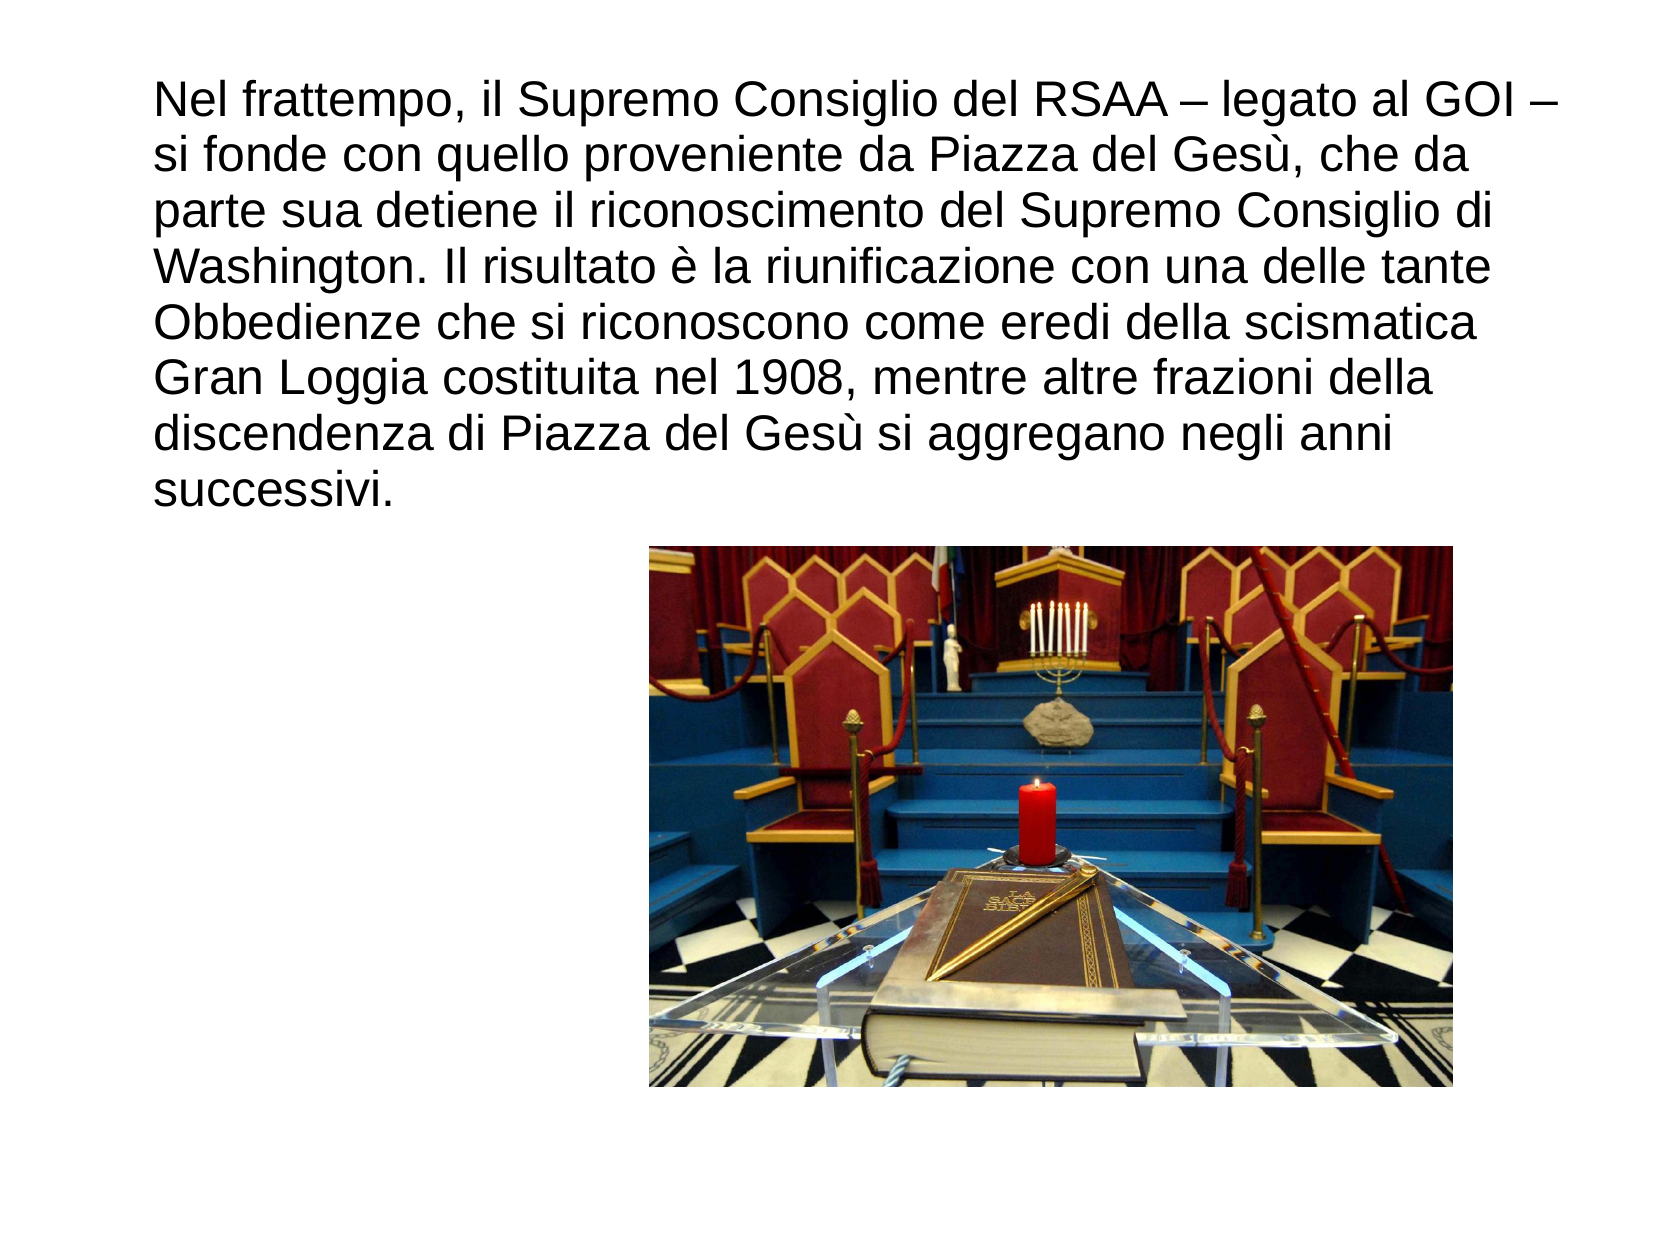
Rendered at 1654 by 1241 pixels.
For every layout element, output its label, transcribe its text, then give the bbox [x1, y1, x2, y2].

picture [649, 546, 1453, 1087]
list Nel frattempo, il Supremo Consiglio del RSAA – legato al GOI – si fonde con quello proveniente da Piazza del Gesù, che da parte sua detiene il riconoscimento del Supremo Consiglio di Washington. Il risultato è la riunificazione con una delle tante Obbedienze che si riconoscono come eredi della scismatica Gran Loggia costituita nel 1908, mentre altre frazioni della discendenza di Piazza del Gesù si aggregano negli anni successivi. [82, 70, 1571, 1158]
